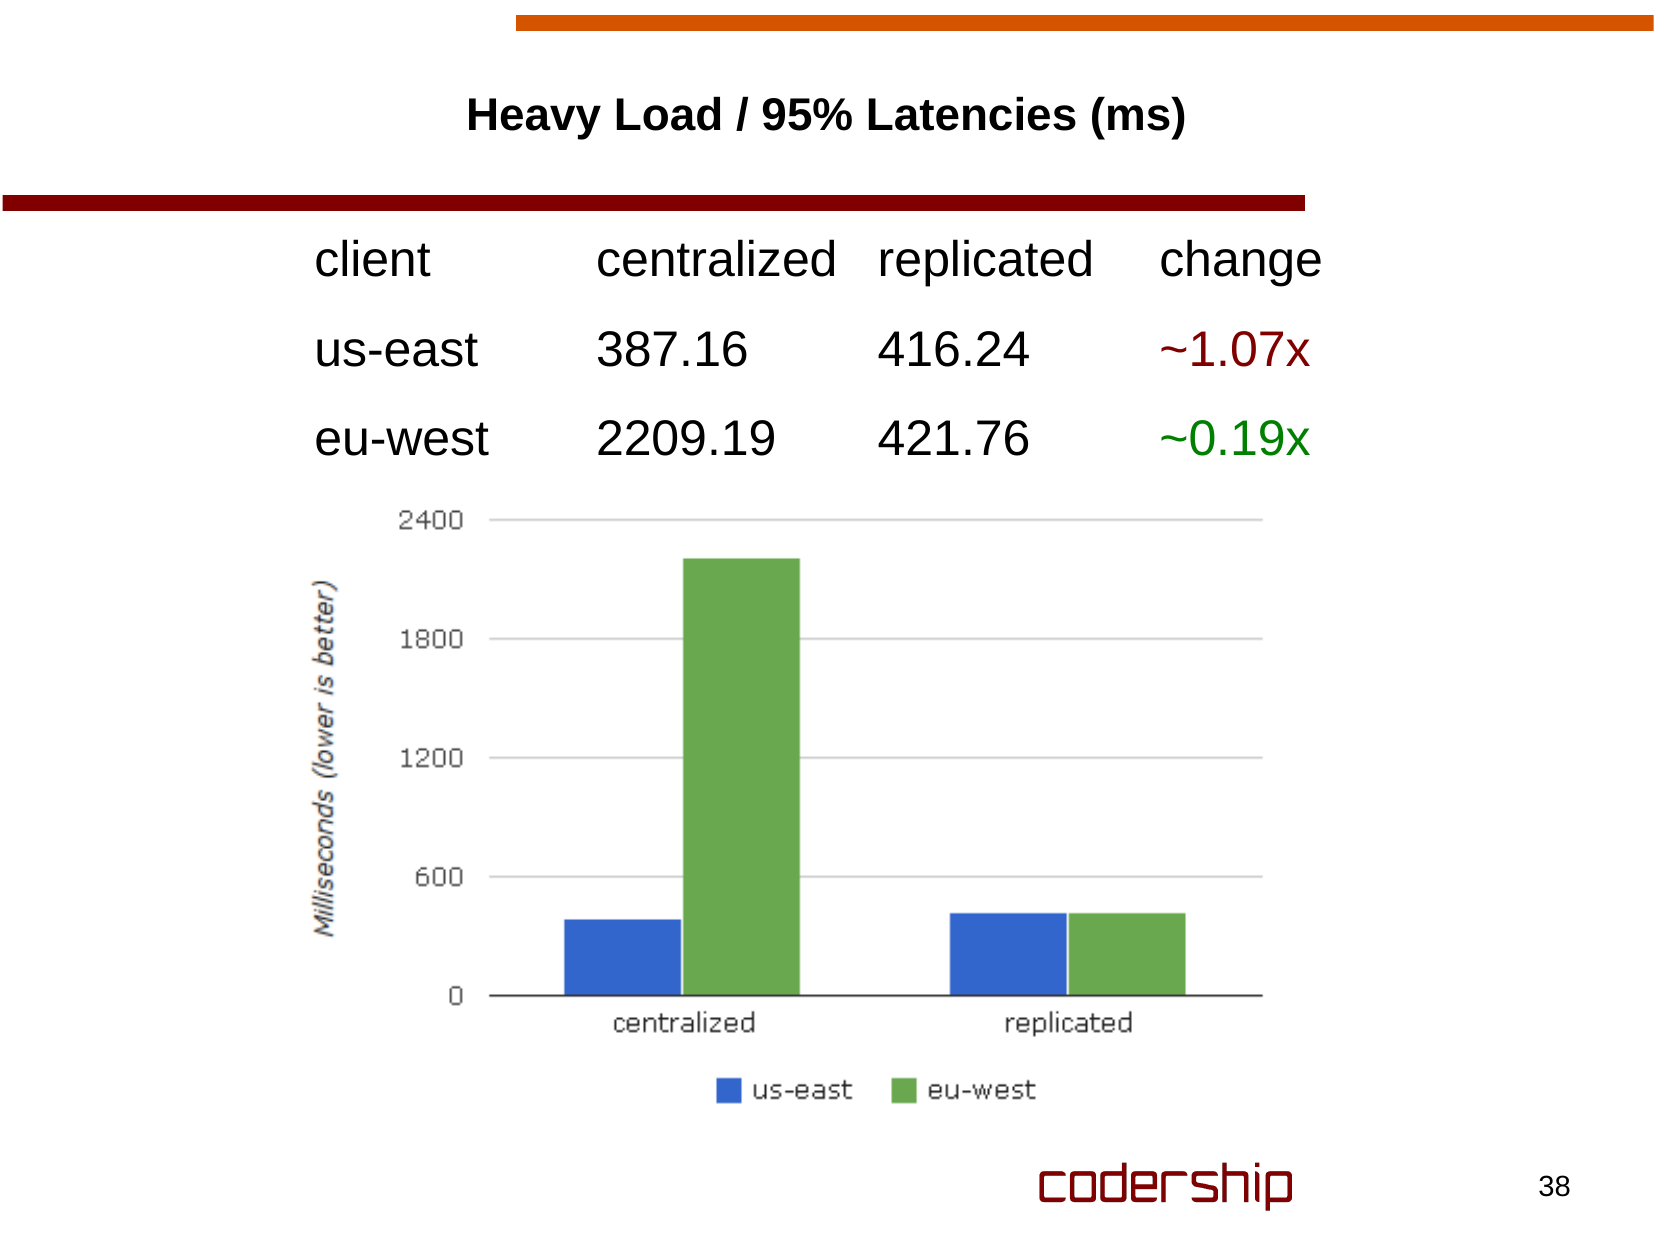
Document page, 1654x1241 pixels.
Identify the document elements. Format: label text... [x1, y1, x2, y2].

picture [2, 195, 1305, 211]
table_cell us-east [300, 313, 581, 403]
table_cell ~1.07x [1145, 313, 1427, 403]
table_header change [1145, 223, 1427, 313]
table_header centralized [581, 223, 863, 313]
table_header replicated [863, 223, 1145, 313]
table_cell 416.24 [863, 313, 1145, 403]
table_cell 421.76 [863, 403, 1145, 492]
table_header client [300, 223, 581, 313]
picture [516, 15, 1654, 31]
table_cell 387.16 [581, 313, 863, 403]
picture [248, 367, 1332, 1215]
table_cell eu-west [300, 403, 581, 492]
title Heavy Load / 95% Latencies (ms) [82, 49, 1571, 181]
table_cell 2209.19 [581, 403, 863, 492]
table_cell ~0.19x [1145, 403, 1427, 492]
